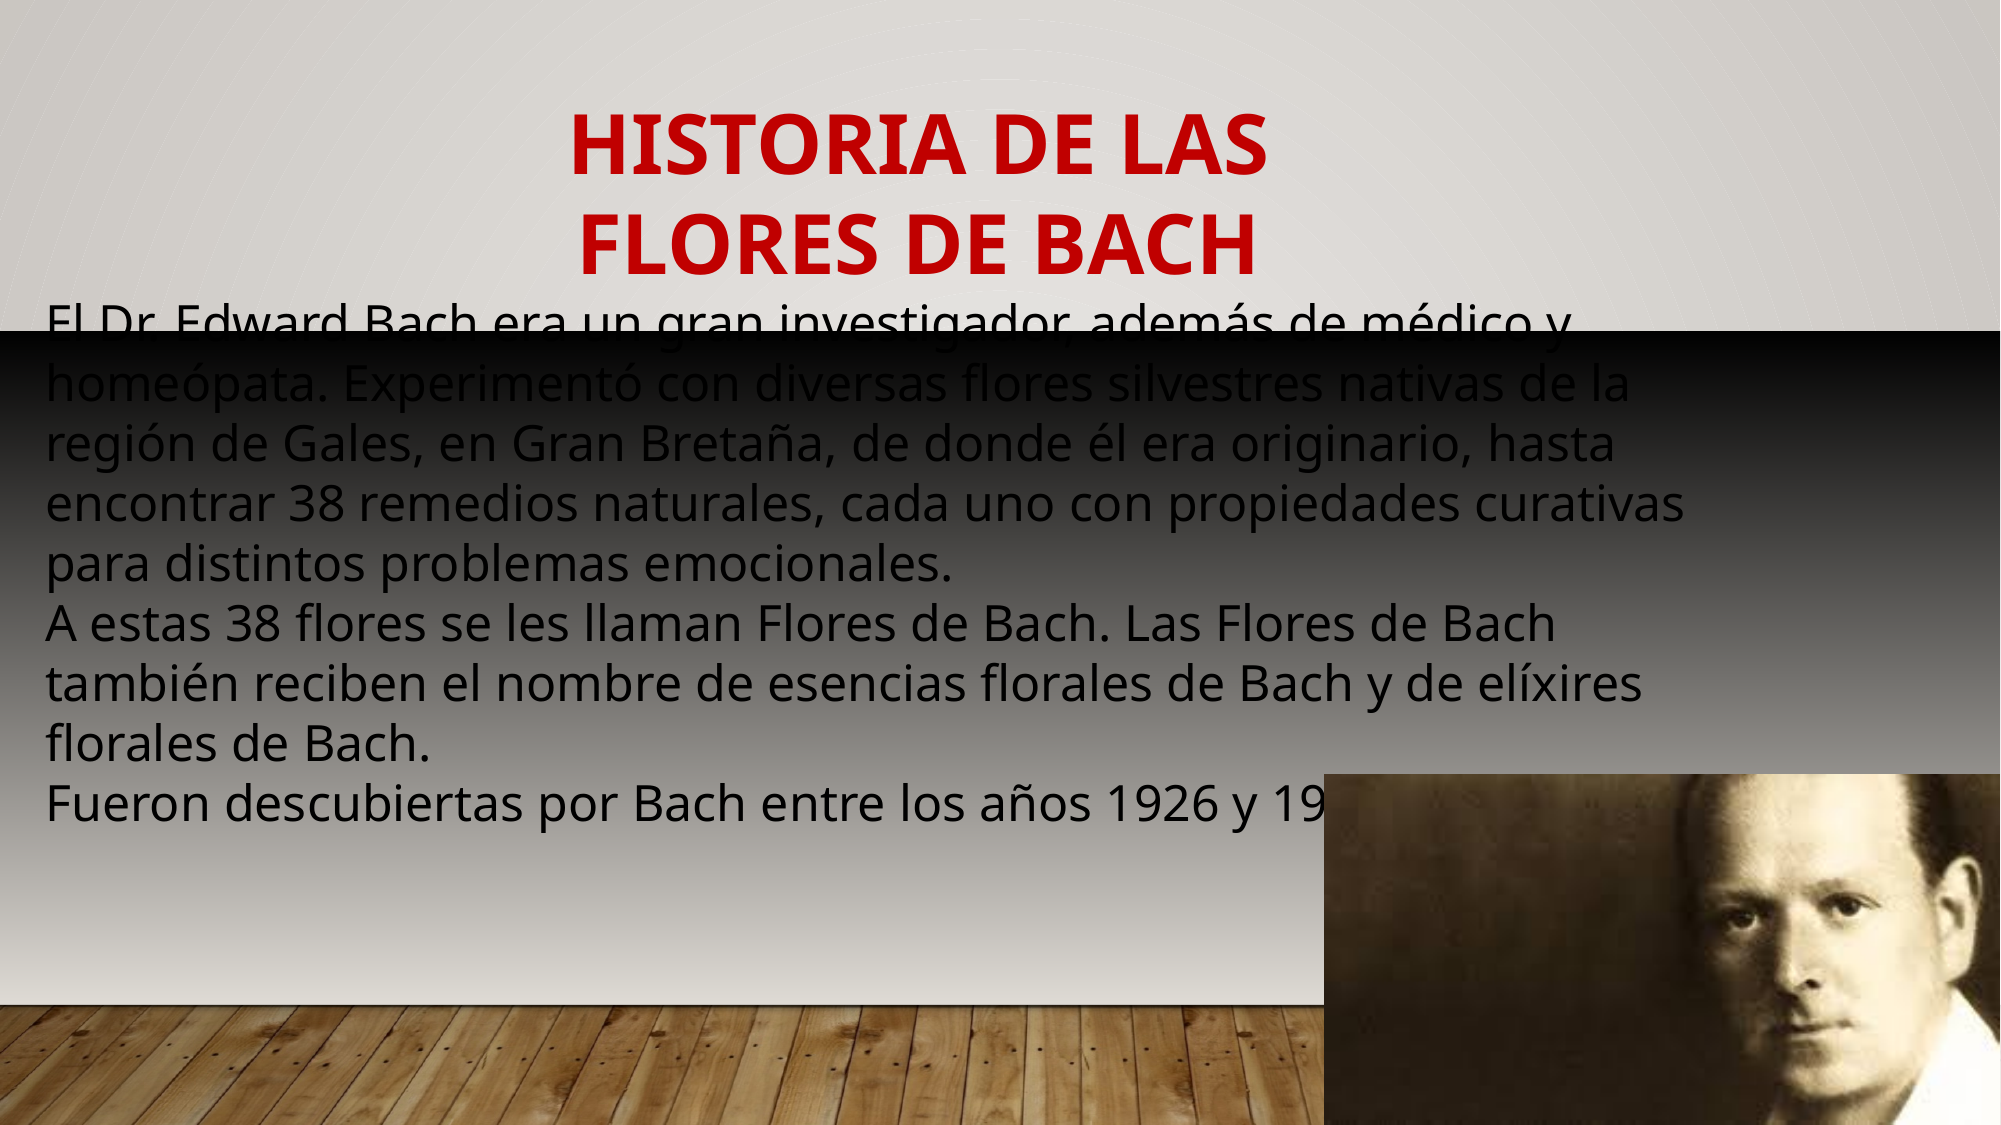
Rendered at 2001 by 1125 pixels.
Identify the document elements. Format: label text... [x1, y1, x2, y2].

text_box HISTORIA DE LAS FLORES DE BACH [474, 84, 1363, 284]
picture [1324, 774, 2000, 1125]
text_box El Dr. Edward Bach era un gran investigador, además de médico y homeópata. Experimentó con diversas flores silvestres nativas de la región de Gales, en Gran Bretaña, de donde él era originario, hasta encontrar 38 remedios naturales, cada uno con propiedades curativas para distintos problemas emocionales. A estas 38 flores se les llaman Flores de Bach. Las Flores de Bach también reciben el nombre de esencias florales de Bach y de elíxires florales de Bach. Fueron descubiertas por Bach entre los años 1926 y 1934. [30, 284, 1702, 899]
